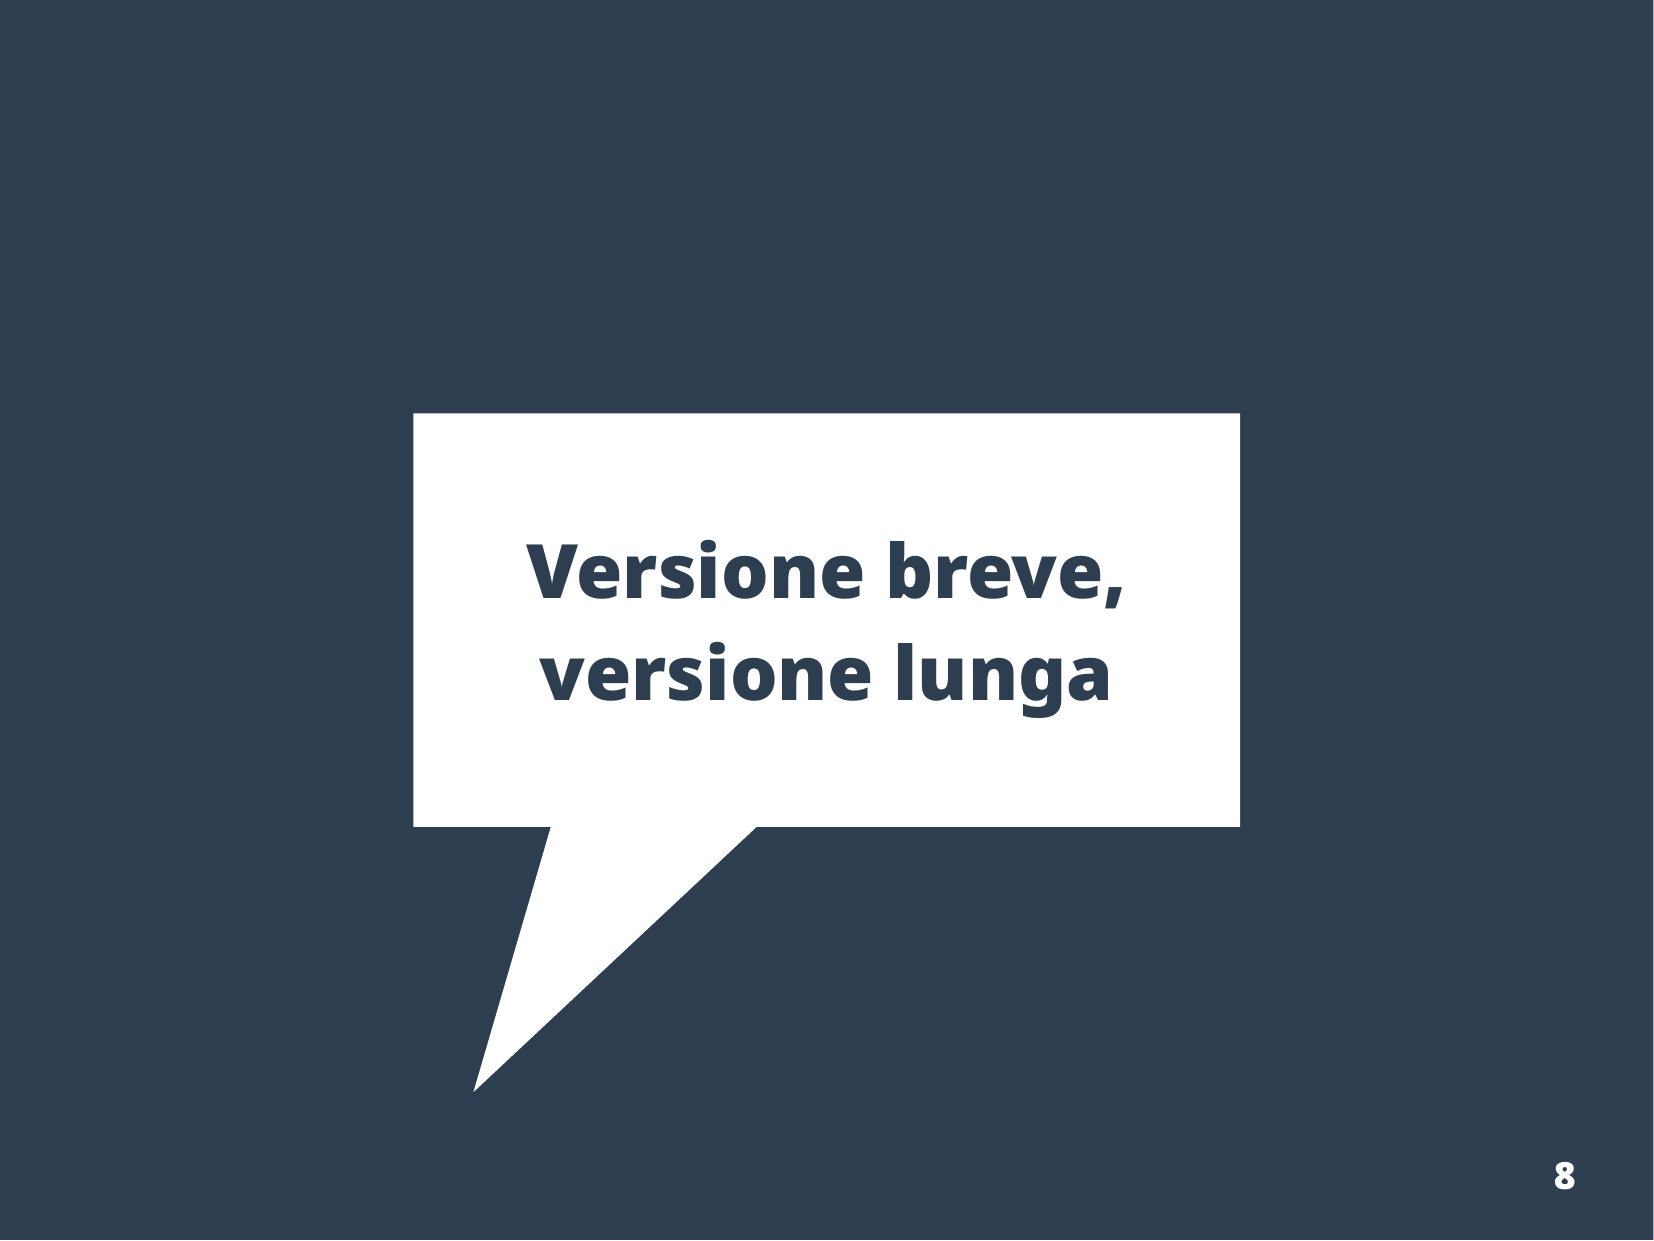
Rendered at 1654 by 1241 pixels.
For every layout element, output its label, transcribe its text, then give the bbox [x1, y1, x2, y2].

title Versione breve, versione lunga [442, 442, 1211, 798]
